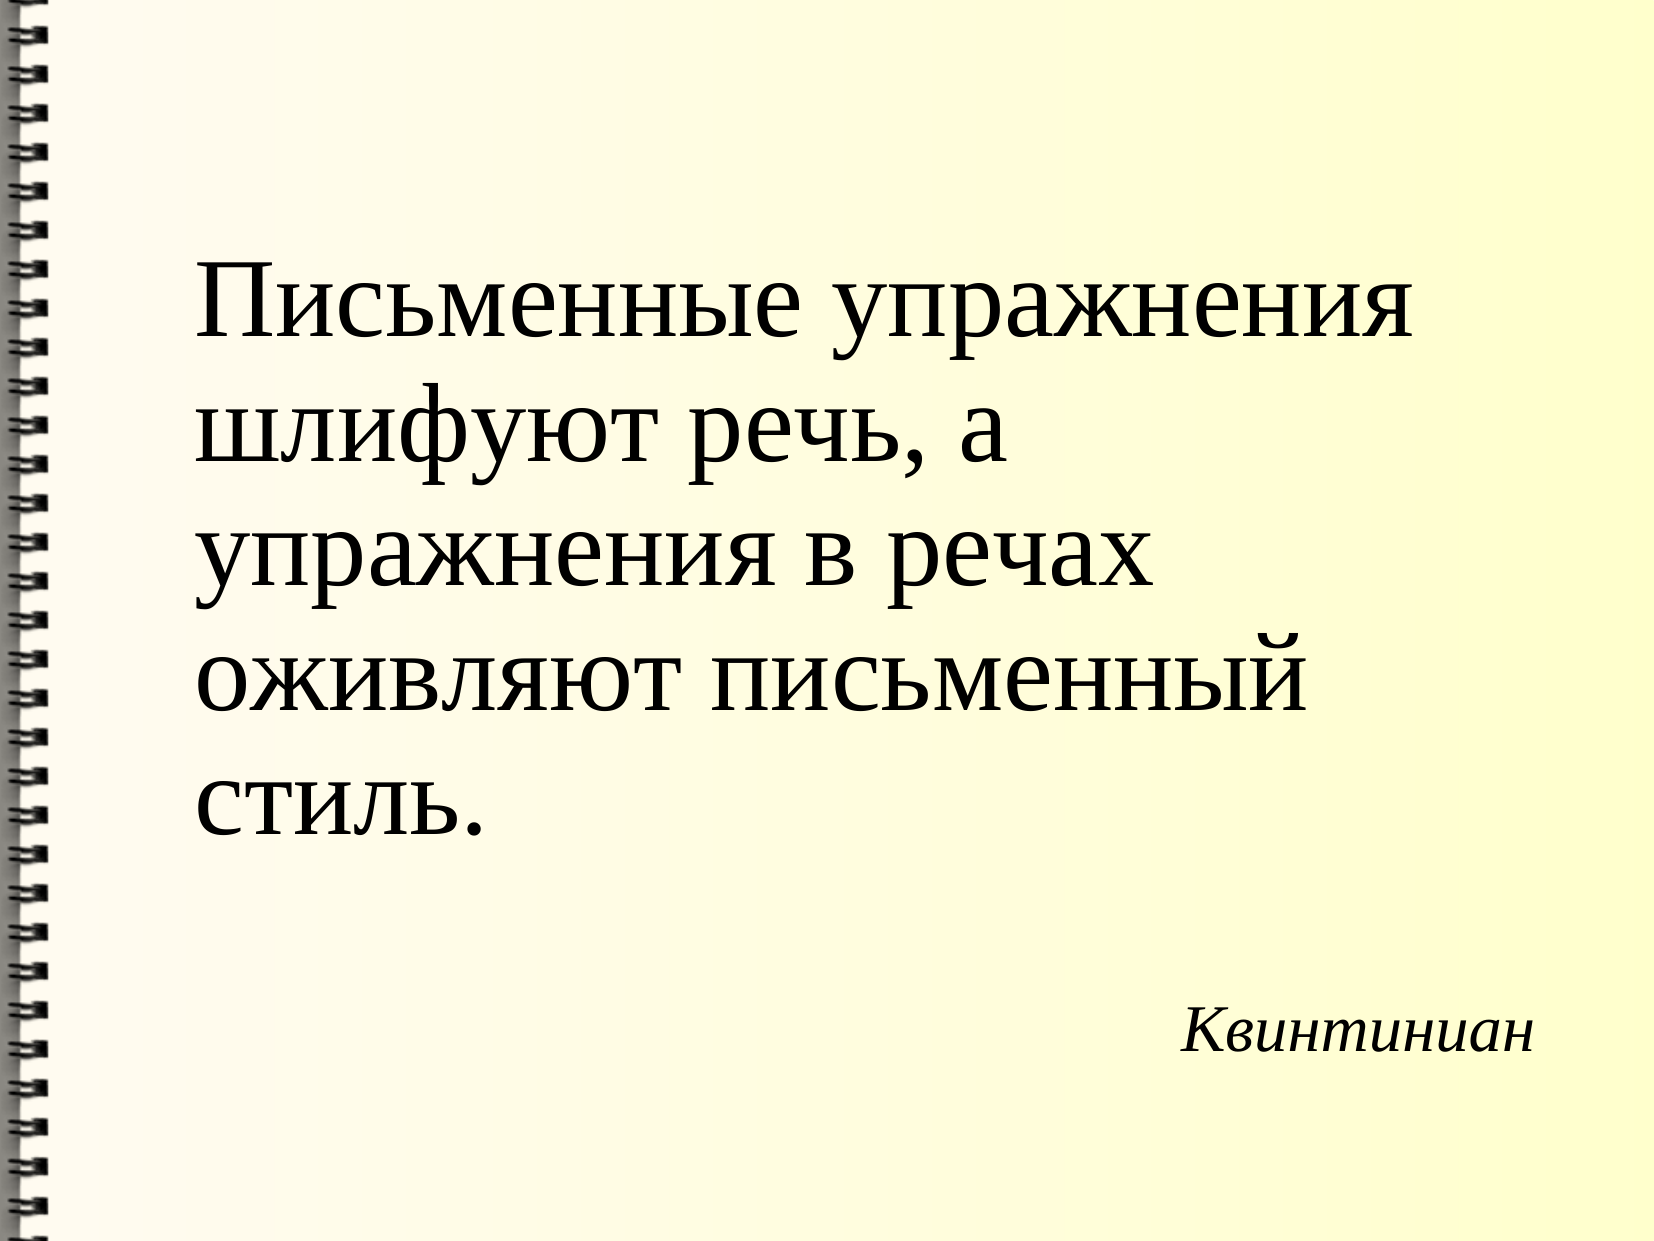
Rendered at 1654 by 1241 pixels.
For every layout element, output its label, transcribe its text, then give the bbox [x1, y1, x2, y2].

list Письменные упражнения шлифуют речь, а упражнения в речах оживляют письменный стиль. Квинтиниан [123, 236, 1536, 1067]
picture [0, 0, 1654, 1241]
